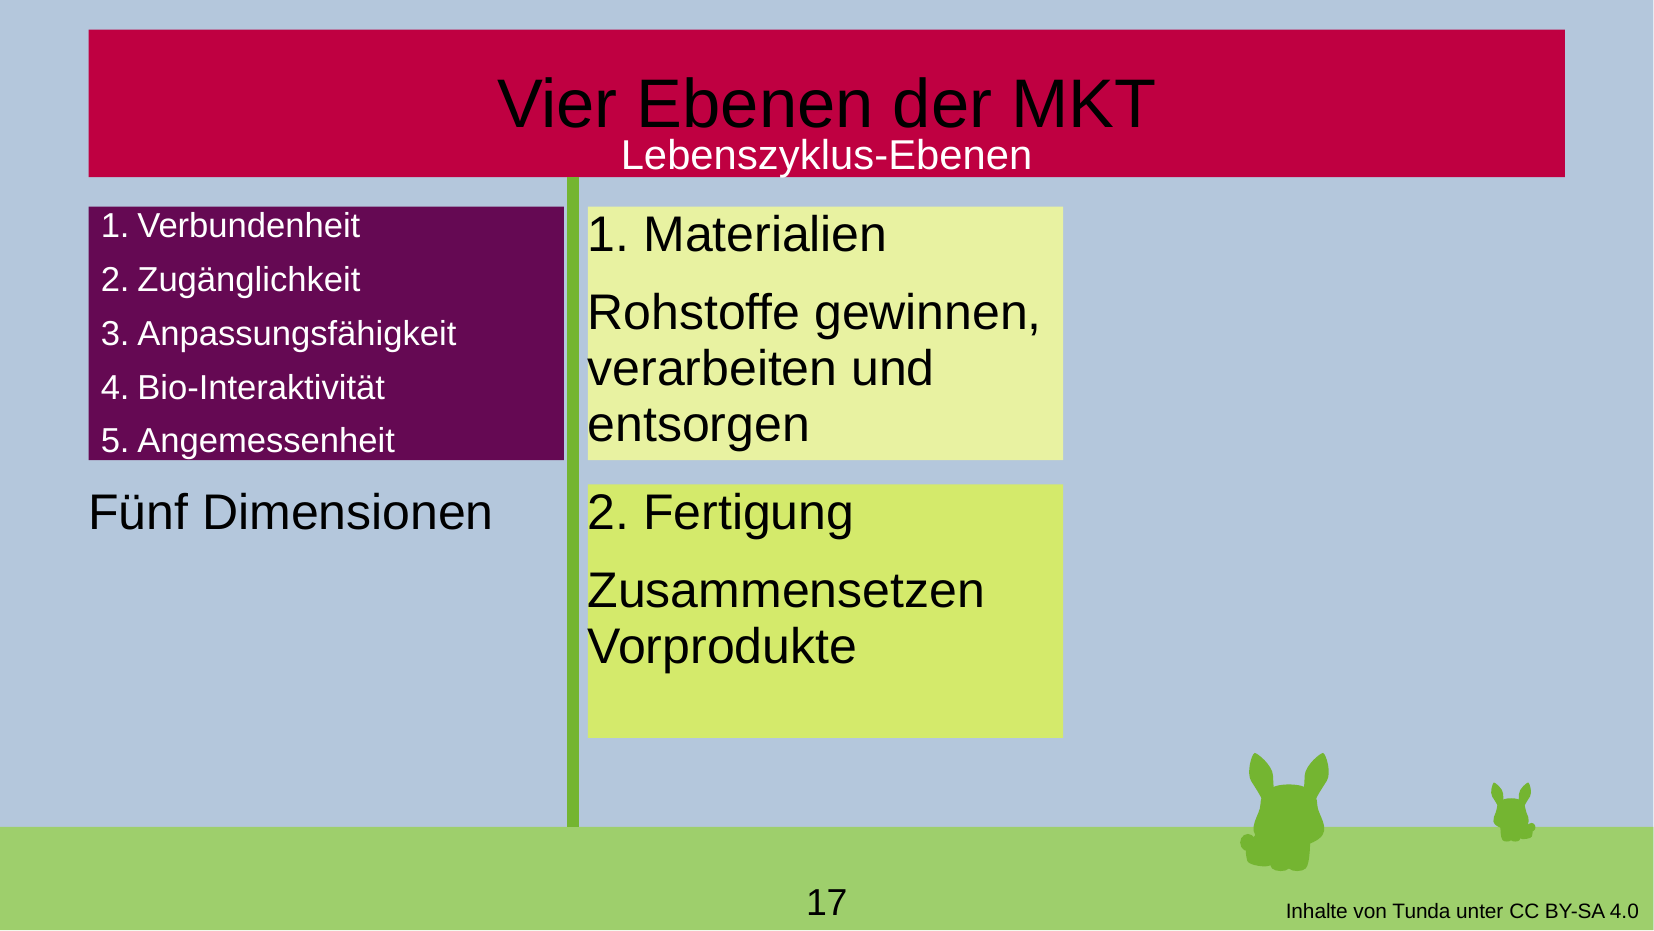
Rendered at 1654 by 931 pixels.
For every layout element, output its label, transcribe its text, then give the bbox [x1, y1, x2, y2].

text_box Inhalte von Tunda unter CC BY-SA 4.0 [944, 856, 1654, 931]
list Verbundenheit Zugänglichkeit Anpassungsfähigkeit Bio-Interaktivität Angemessenheit [88, 206, 564, 461]
list 2. Fertigung Zusammensetzen Vorprodukte [587, 484, 1064, 738]
list Fünf Dimensionen [88, 484, 564, 738]
list 1. Materialien Rohstoffe gewinnen, verarbeiten und entsorgen [587, 206, 1064, 461]
title Vier Ebenen der MKT [88, 29, 1565, 178]
text_box Lebenszyklus-Ebenen [501, 124, 1152, 186]
text_box <Foliennummer> [259, 874, 944, 931]
